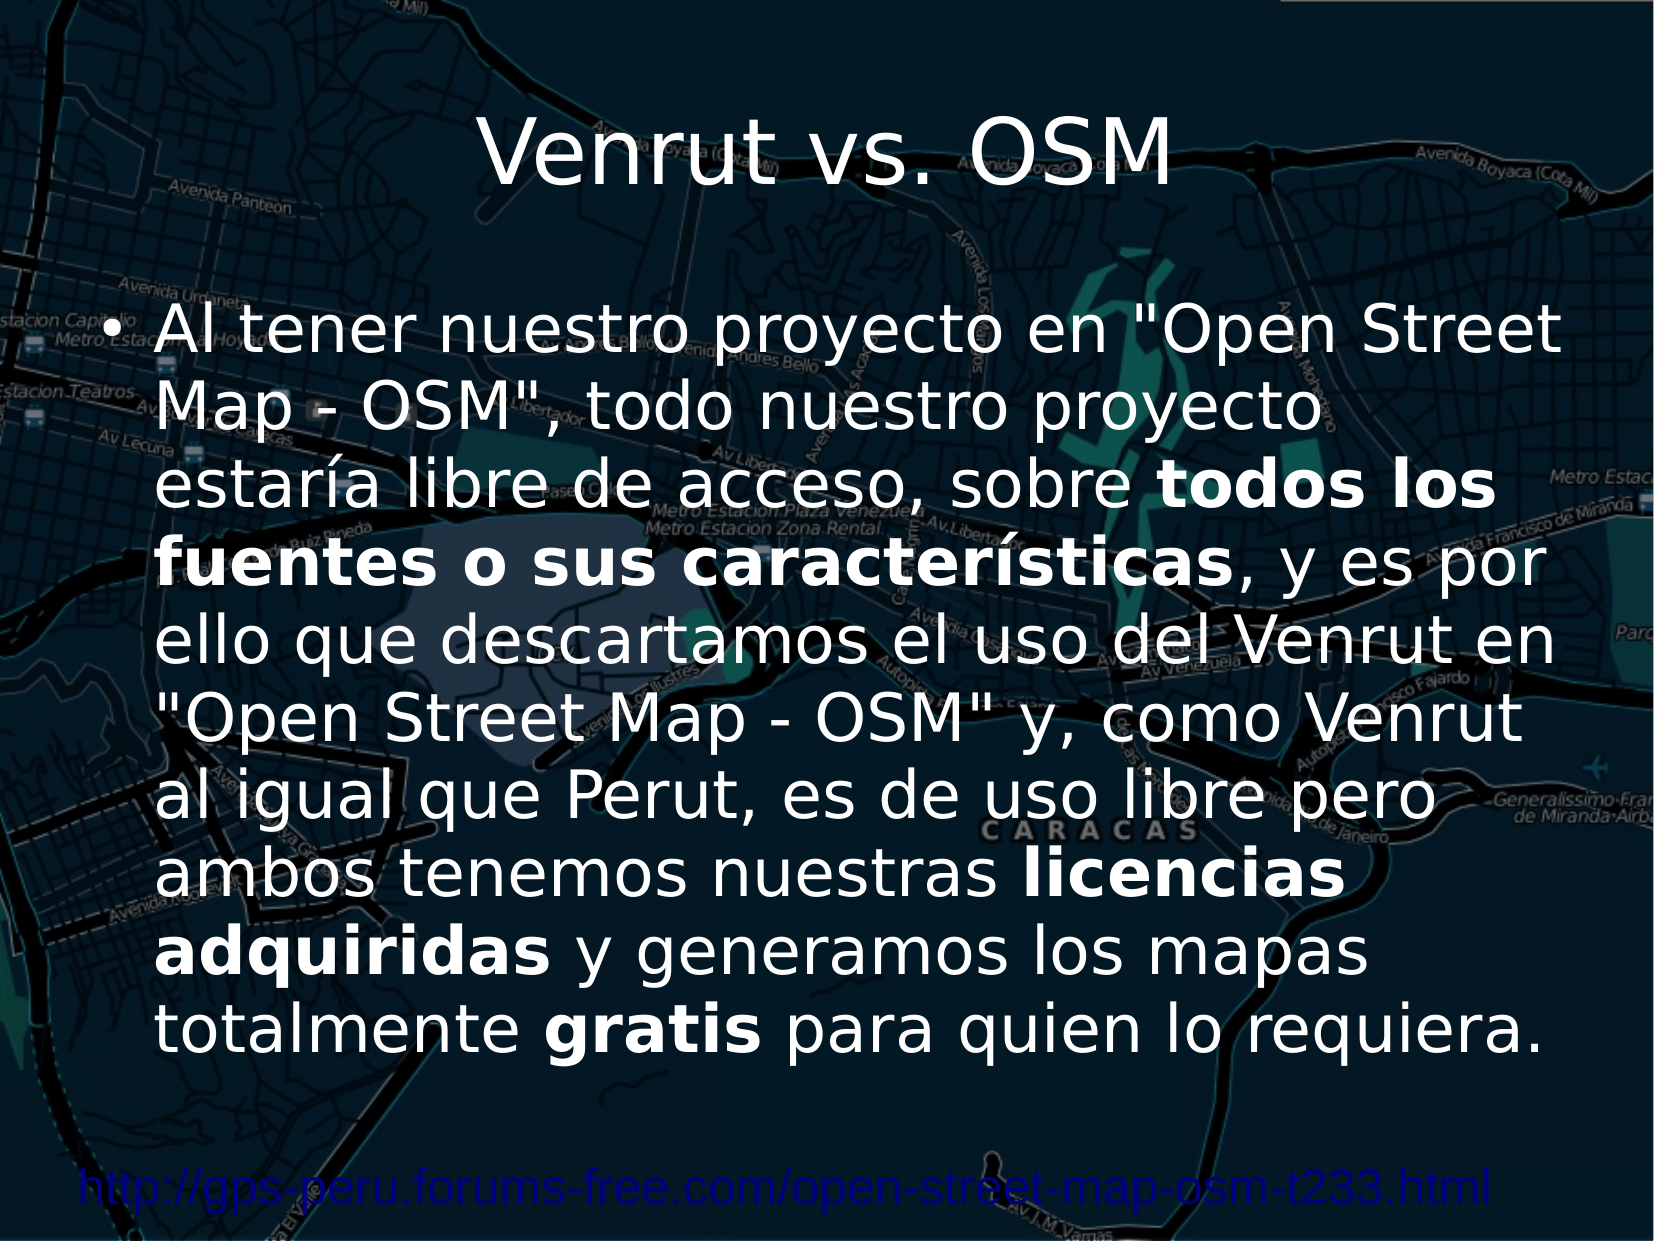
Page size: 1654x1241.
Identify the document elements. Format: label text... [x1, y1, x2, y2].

picture [0, 0, 1653, 1241]
text_box http://gps-peru.forums-free.com/open-street-map-osm-t233.html [62, 1151, 1509, 1223]
list Al tener nuestro proyecto en "Open Street Map - OSM", todo nuestro proyecto estaría libre de acceso, sobre todos los fuentes o sus características, y es por ello que descartamos el uso del Venrut en "Open Street Map - OSM" y, como Venrut al igual que Perut, es de uso libre pero ambos tenemos nuestras licencias adquiridas y generamos los mapas totalmente gratis para quien lo requiera. [82, 290, 1571, 1109]
title Venrut vs. OSM [82, 49, 1571, 257]
